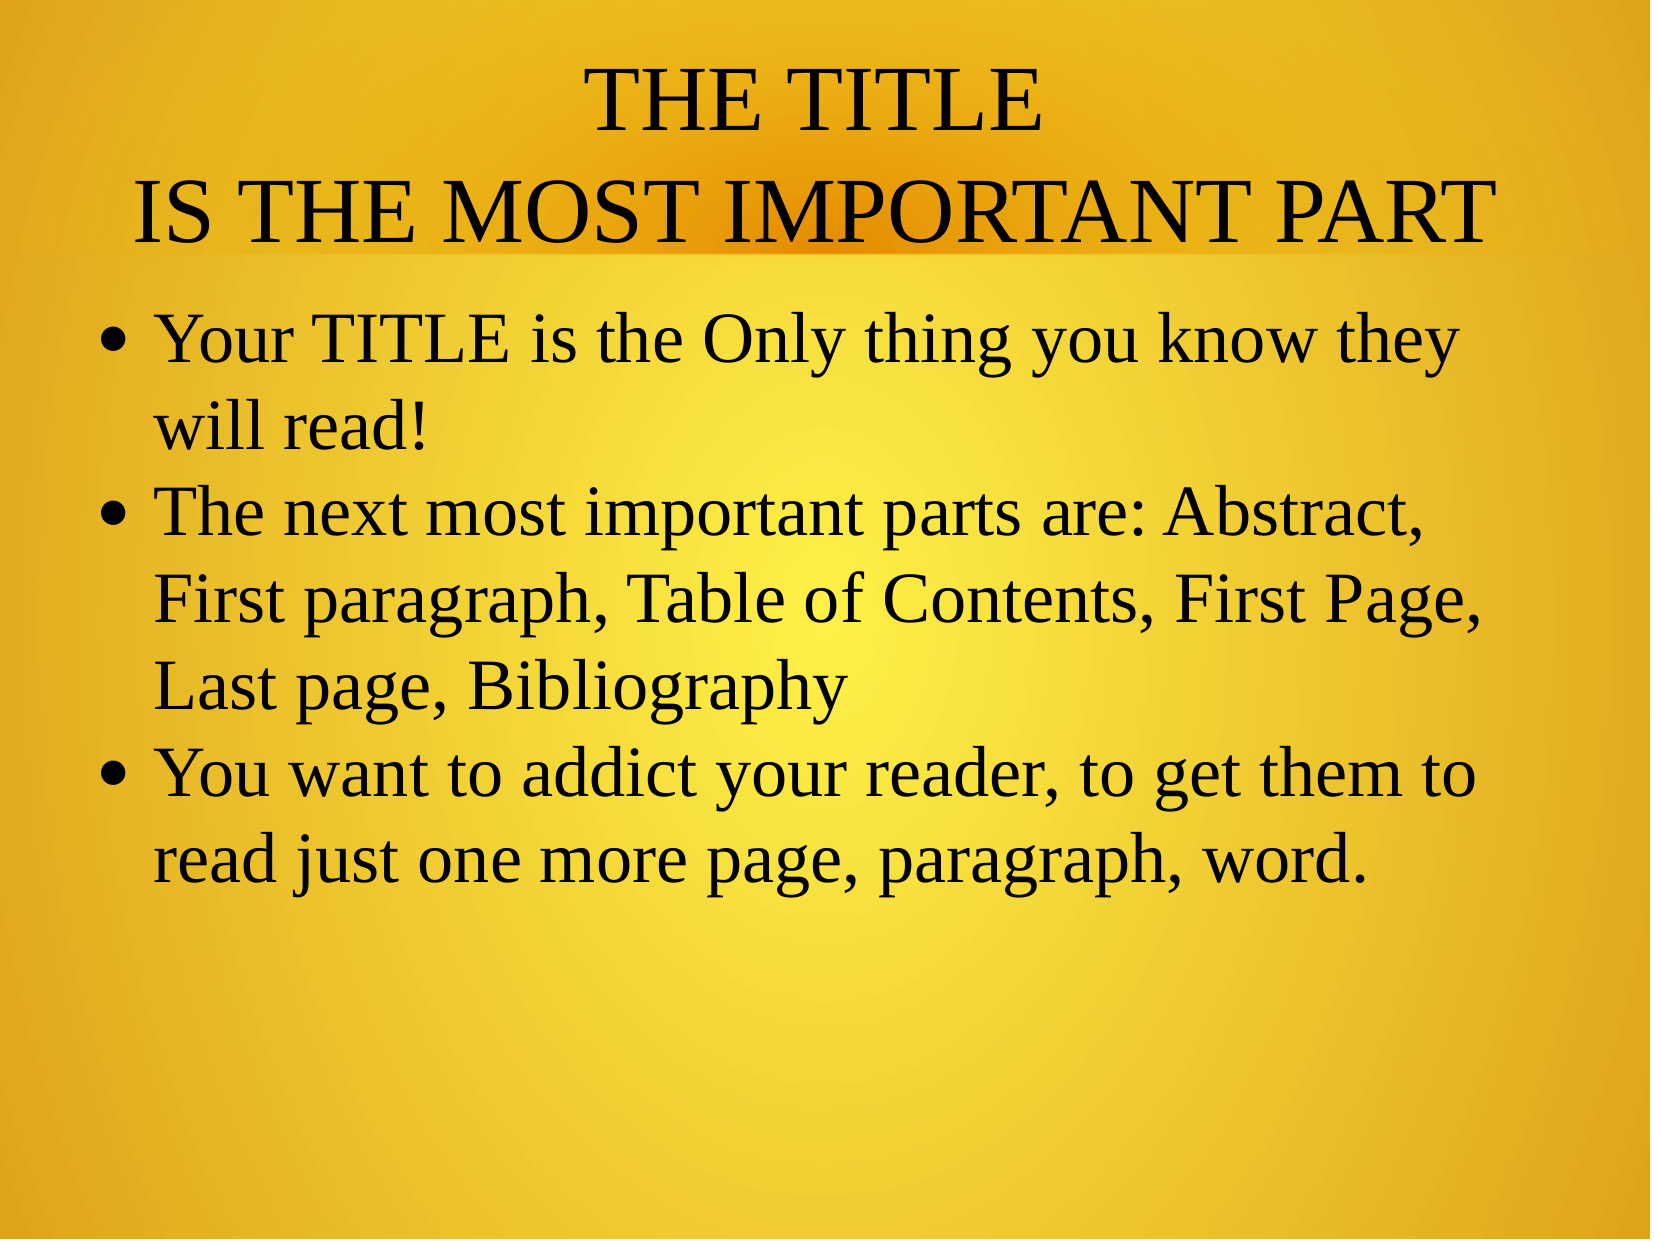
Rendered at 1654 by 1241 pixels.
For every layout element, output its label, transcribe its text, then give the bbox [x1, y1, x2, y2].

text_box THE TITLE IS THE MOST IMPORTANT PART [82, 47, 1571, 252]
text_box Your TITLE is the Only thing you know they will read! The next most important parts are: Abstract, First paragraph, Table of Contents, First Page, Last page, Bibliography You want to addict your reader, to get them to read just one more page, paragraph, word. [82, 290, 1571, 1010]
picture [0, 0, 1650, 1239]
